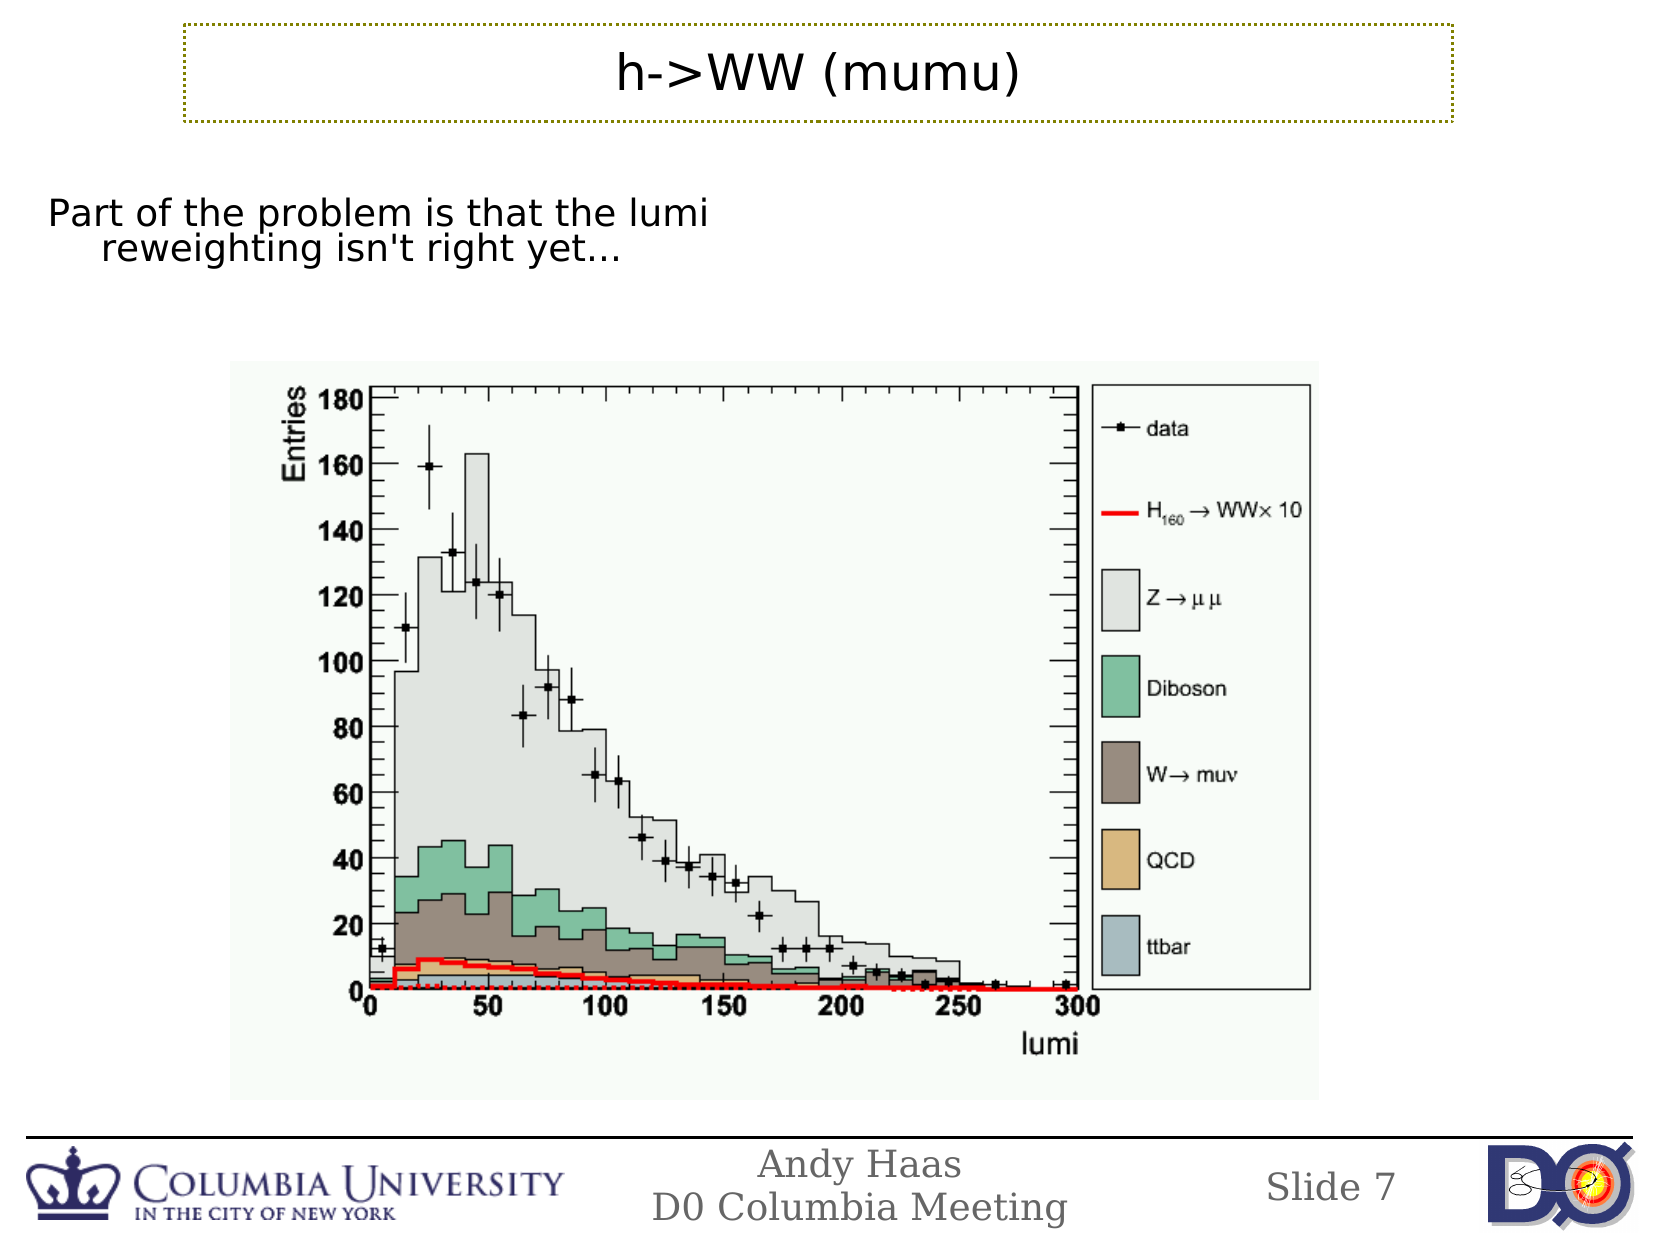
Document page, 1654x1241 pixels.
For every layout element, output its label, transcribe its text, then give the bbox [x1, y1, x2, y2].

picture [1479, 1140, 1639, 1233]
picture [230, 361, 1319, 1100]
list Part of the problem is that the lumi reweighting isn't right yet... [30, 140, 914, 1125]
picture [26, 1146, 565, 1220]
title h->WW (mumu) [184, 24, 1453, 122]
